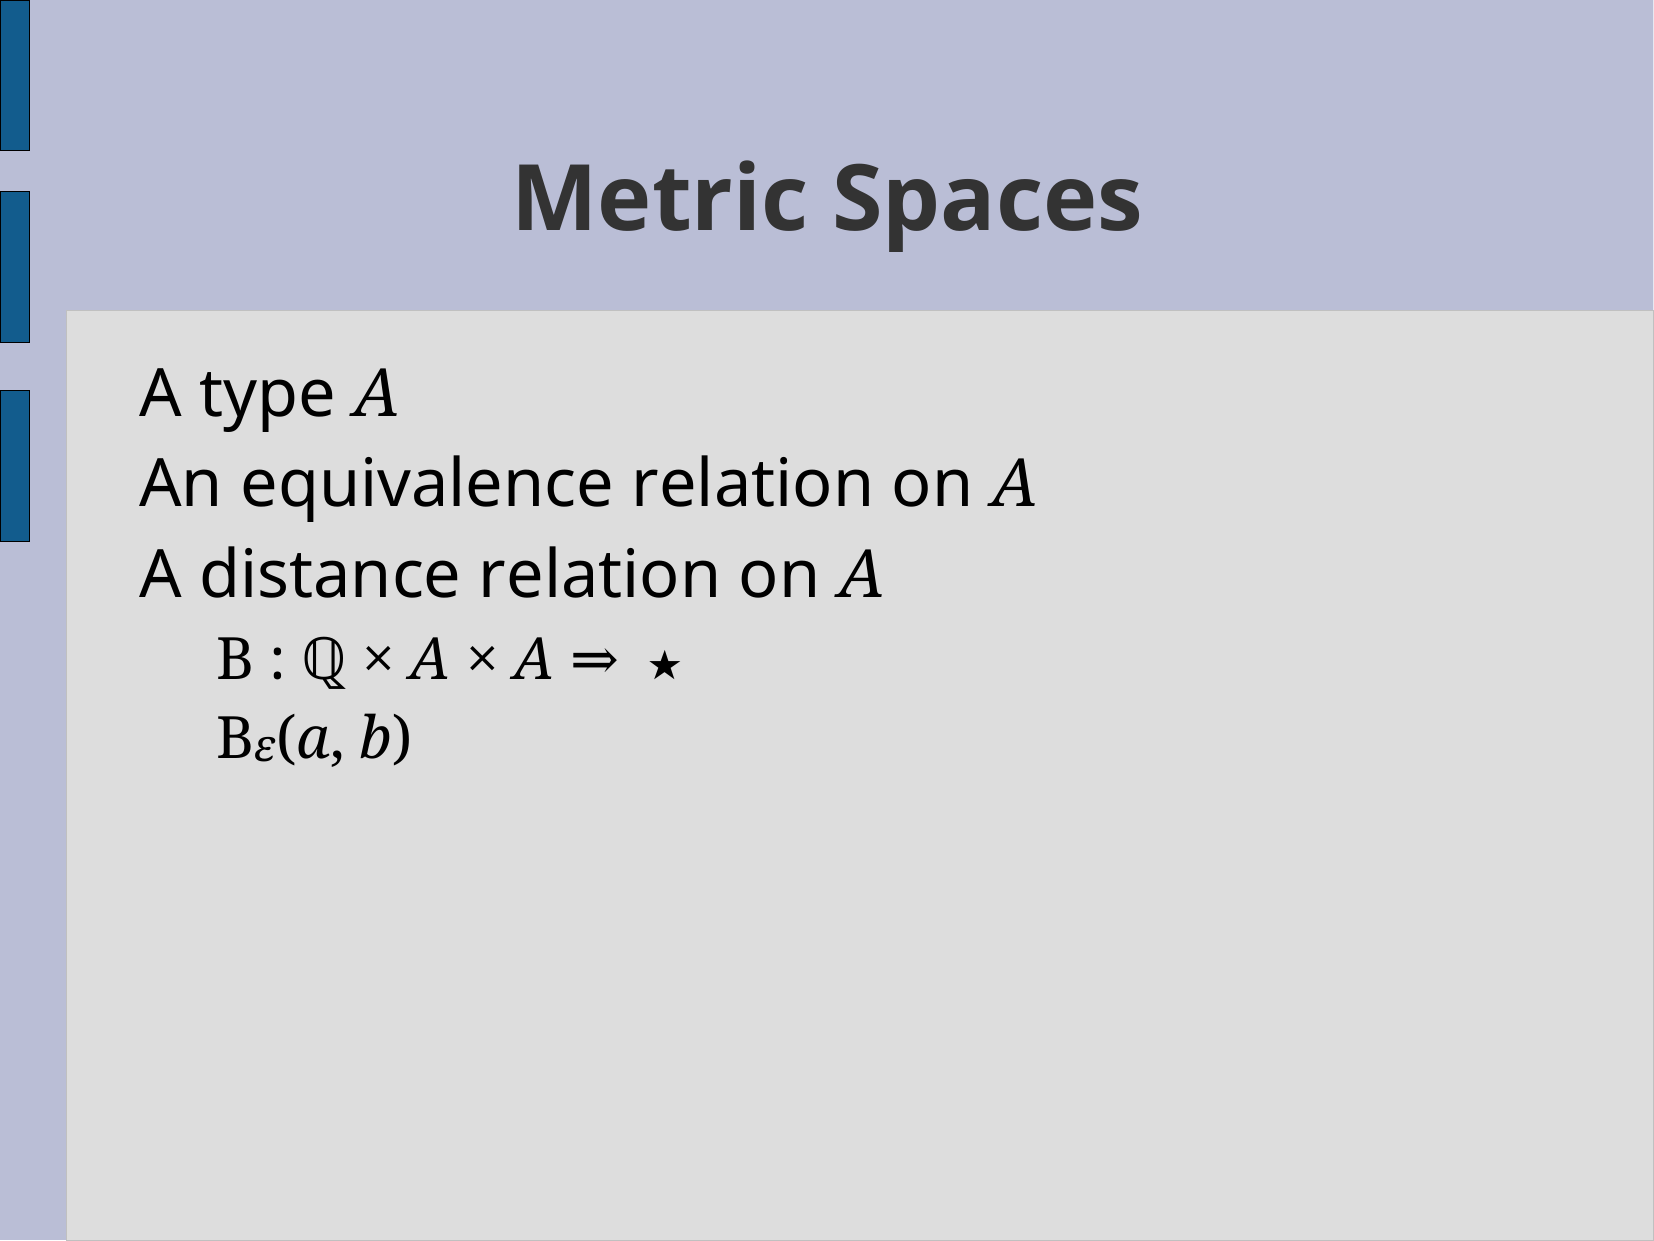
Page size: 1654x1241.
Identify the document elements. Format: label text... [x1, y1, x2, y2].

list A type A An equivalence relation on A A distance relation on A B : ℚ × A × A ⇒ ★ Bε(a, b) [121, 344, 1534, 1127]
title Metric Spaces [121, 91, 1534, 299]
